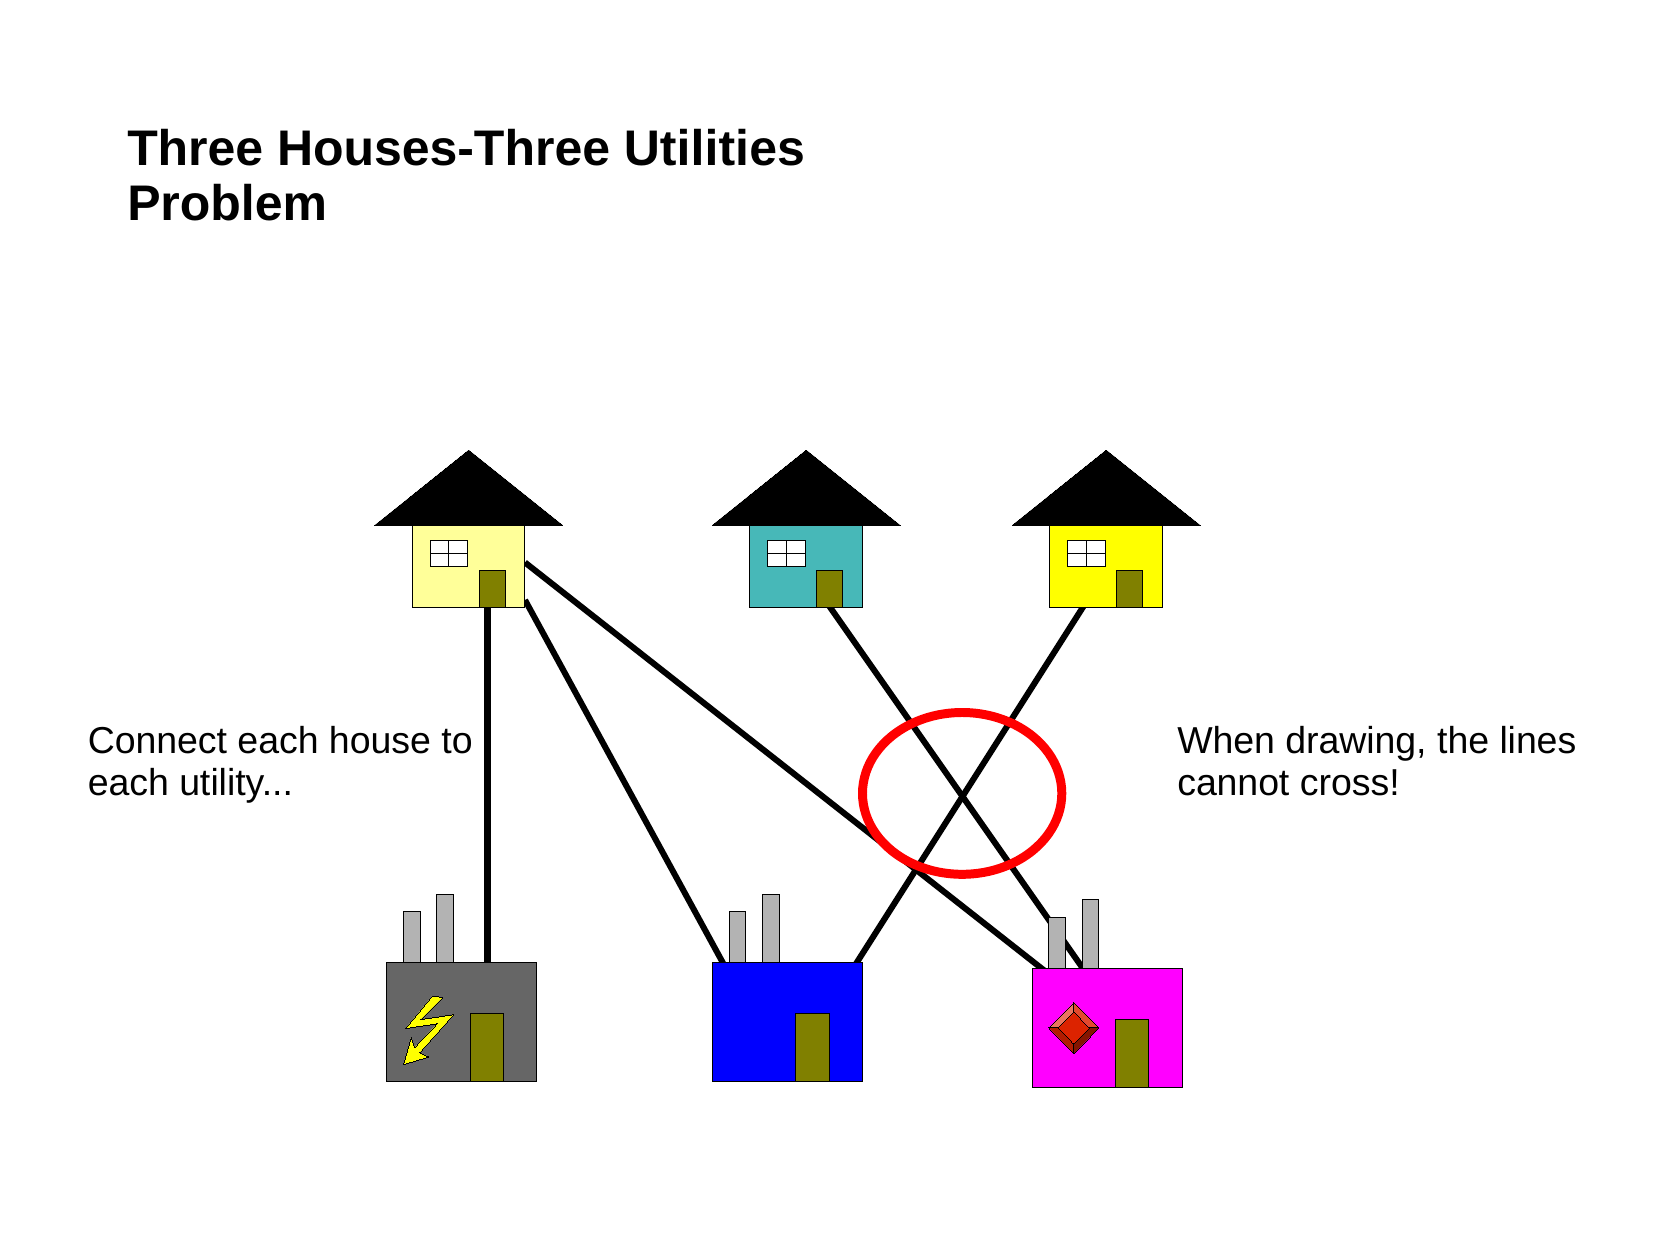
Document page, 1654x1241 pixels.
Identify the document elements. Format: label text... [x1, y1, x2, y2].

text_box [386, 894, 537, 1082]
text_box [1012, 450, 1201, 608]
text_box [712, 894, 863, 1082]
text_box [1032, 899, 1183, 1088]
text_box Connect each house to each utility... [73, 712, 488, 812]
text_box Three Houses-Three Utilities Problem [112, 112, 863, 242]
text_box When drawing, the lines cannot cross! [1162, 712, 1591, 812]
text_box [374, 450, 563, 608]
text_box [712, 450, 901, 608]
